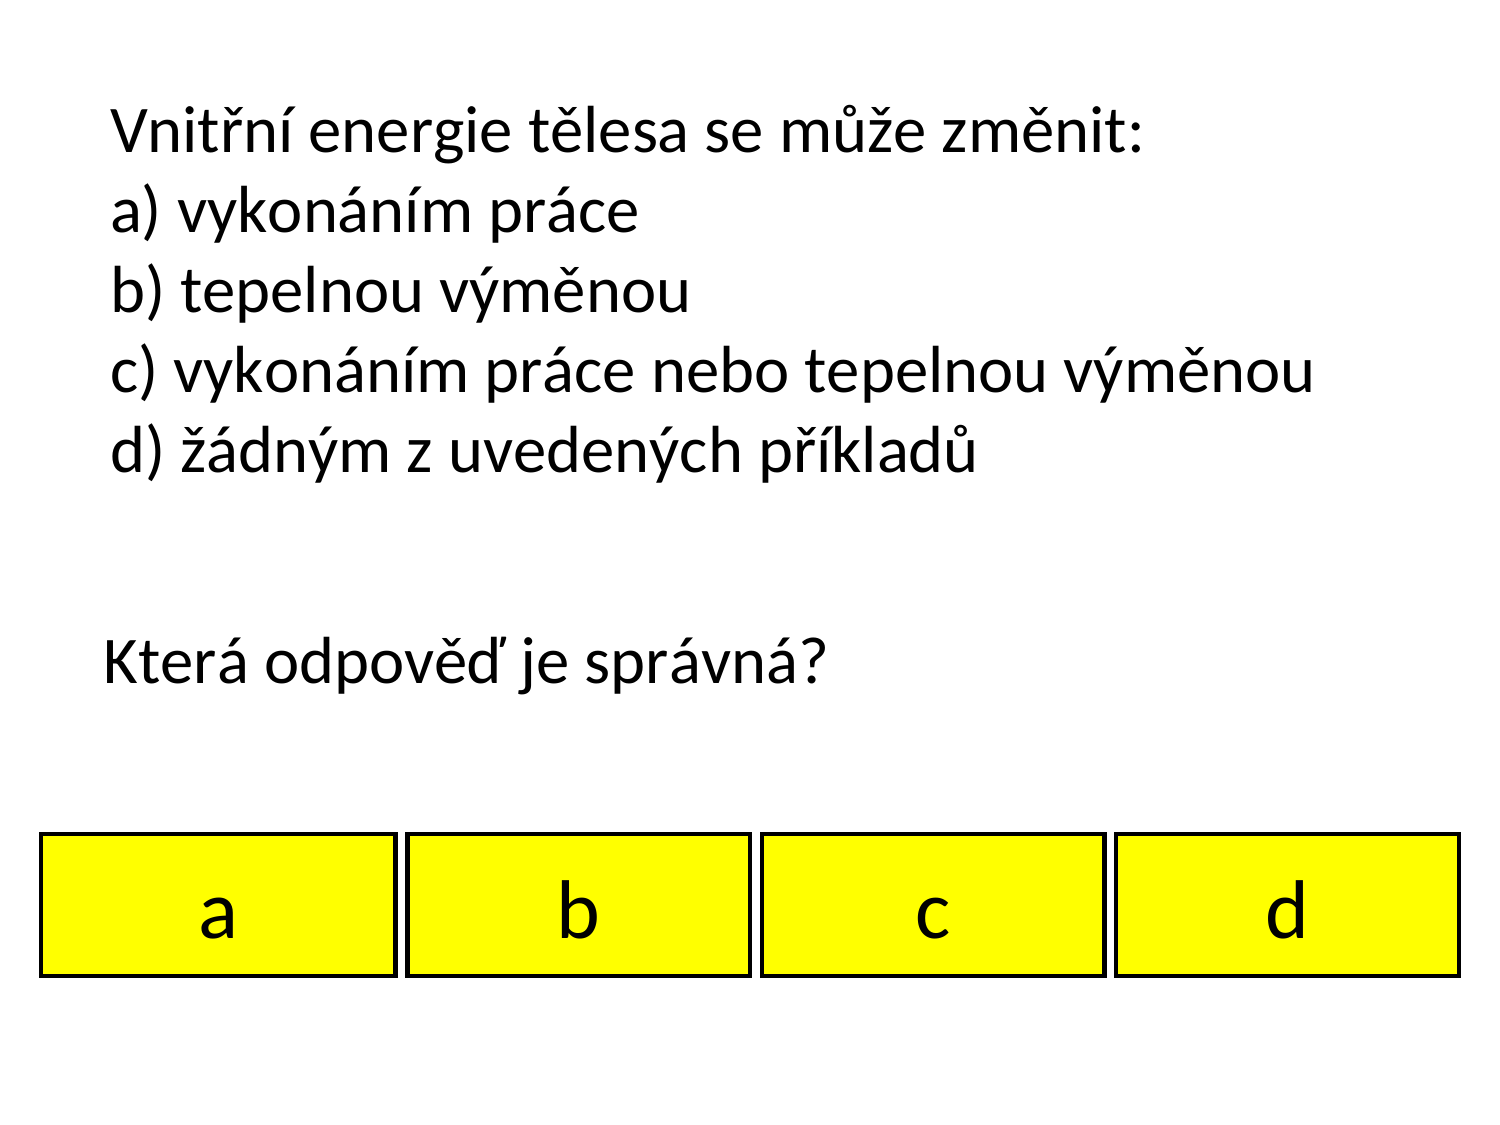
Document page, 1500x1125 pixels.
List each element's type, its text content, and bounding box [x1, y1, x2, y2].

text_box a [41, 834, 396, 977]
text_box d [1116, 834, 1459, 977]
text_box b [407, 834, 750, 977]
text_box Která odpověď je správná? [88, 609, 845, 706]
text_box c [761, 834, 1105, 977]
text_box Vnitřní energie tělesa se může změnit: vykonáním práce tepelnou výměnou vykonáním práce nebo tepelnou výměnou žádným z uvedených příkladů [95, 78, 1332, 494]
